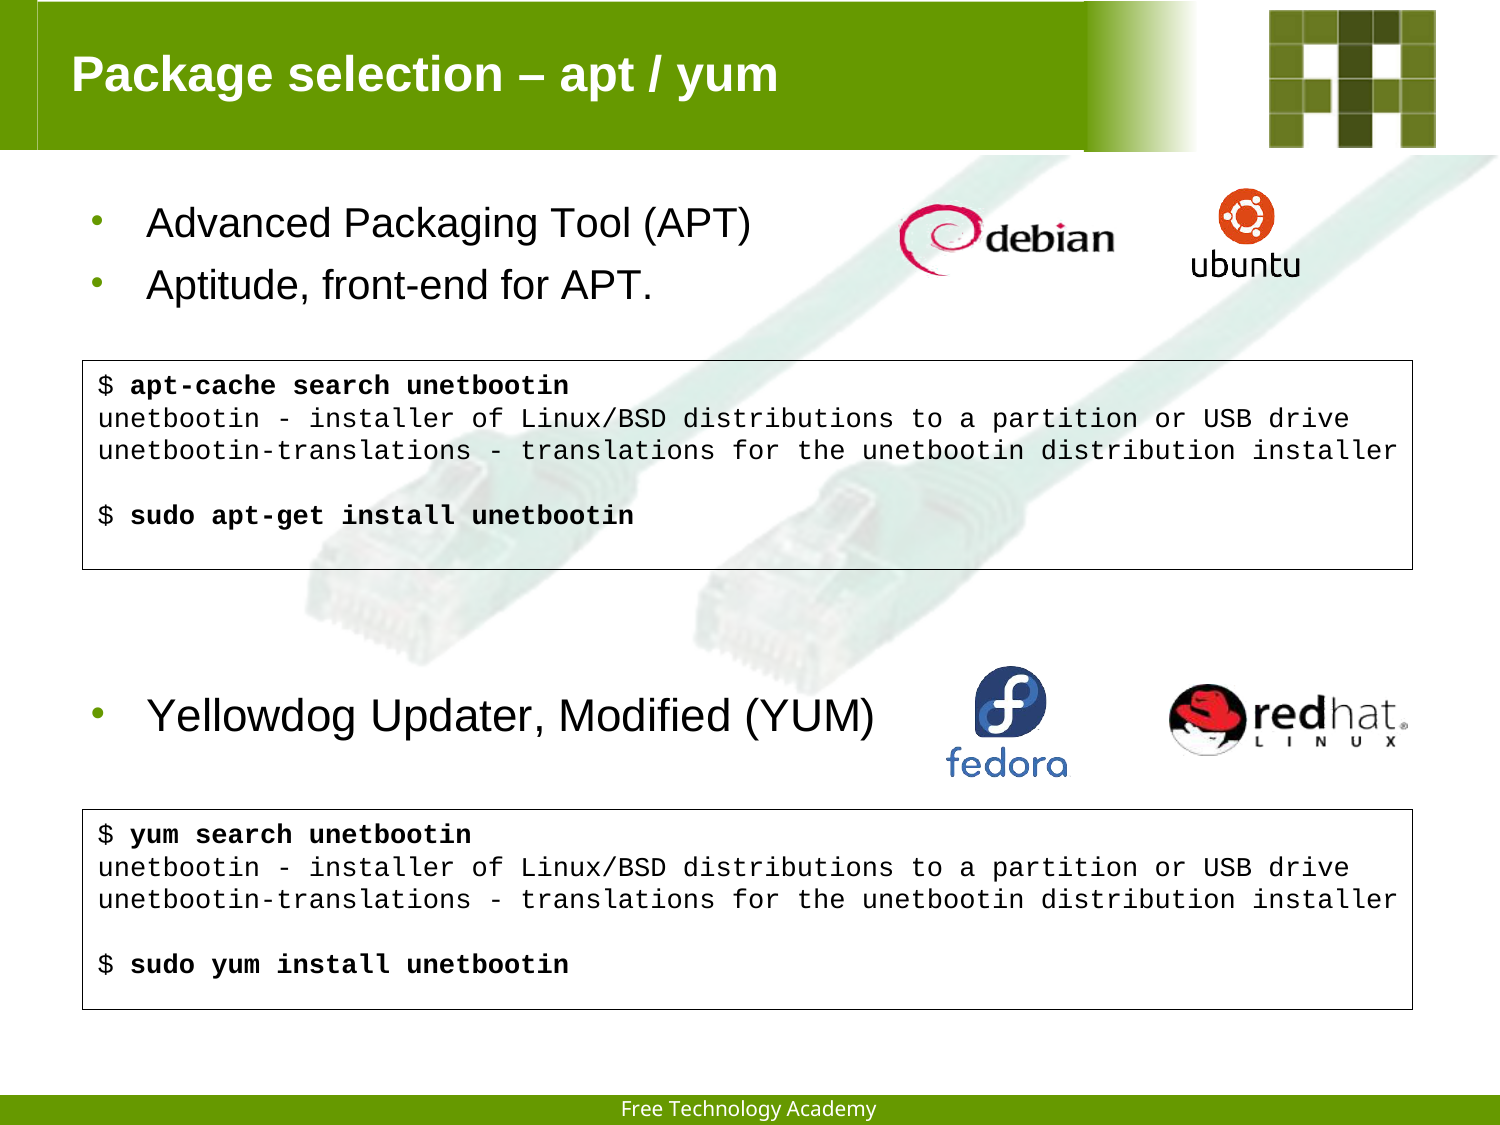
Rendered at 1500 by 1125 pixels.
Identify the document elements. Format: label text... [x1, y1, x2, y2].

picture [944, 661, 1072, 789]
list Yellowdog Updater, Modified (YUM) [75, 677, 1016, 774]
picture [1016, 200, 1128, 278]
picture [1187, 183, 1306, 281]
title Package selection – apt / yum [56, 1, 1107, 152]
list Advanced Packaging Tool (APT) Aptitude, front-end for APT. [75, 187, 1016, 355]
picture [1169, 684, 1408, 756]
text_box $ yum search unetbootin unetbootin - installer of Linux/BSD distributions to a partition or USB drive unetbootin-translations - translations for the unetbootin distribution installer $ sudo yum install unetbootin [82, 809, 1413, 1010]
text_box $ apt-cache search unetbootin unetbootin - installer of Linux/BSD distributions to a partition or USB drive unetbootin-translations - translations for the unetbootin distribution installer $ sudo apt-get install unetbootin [82, 360, 1413, 570]
picture [1269, 10, 1436, 148]
